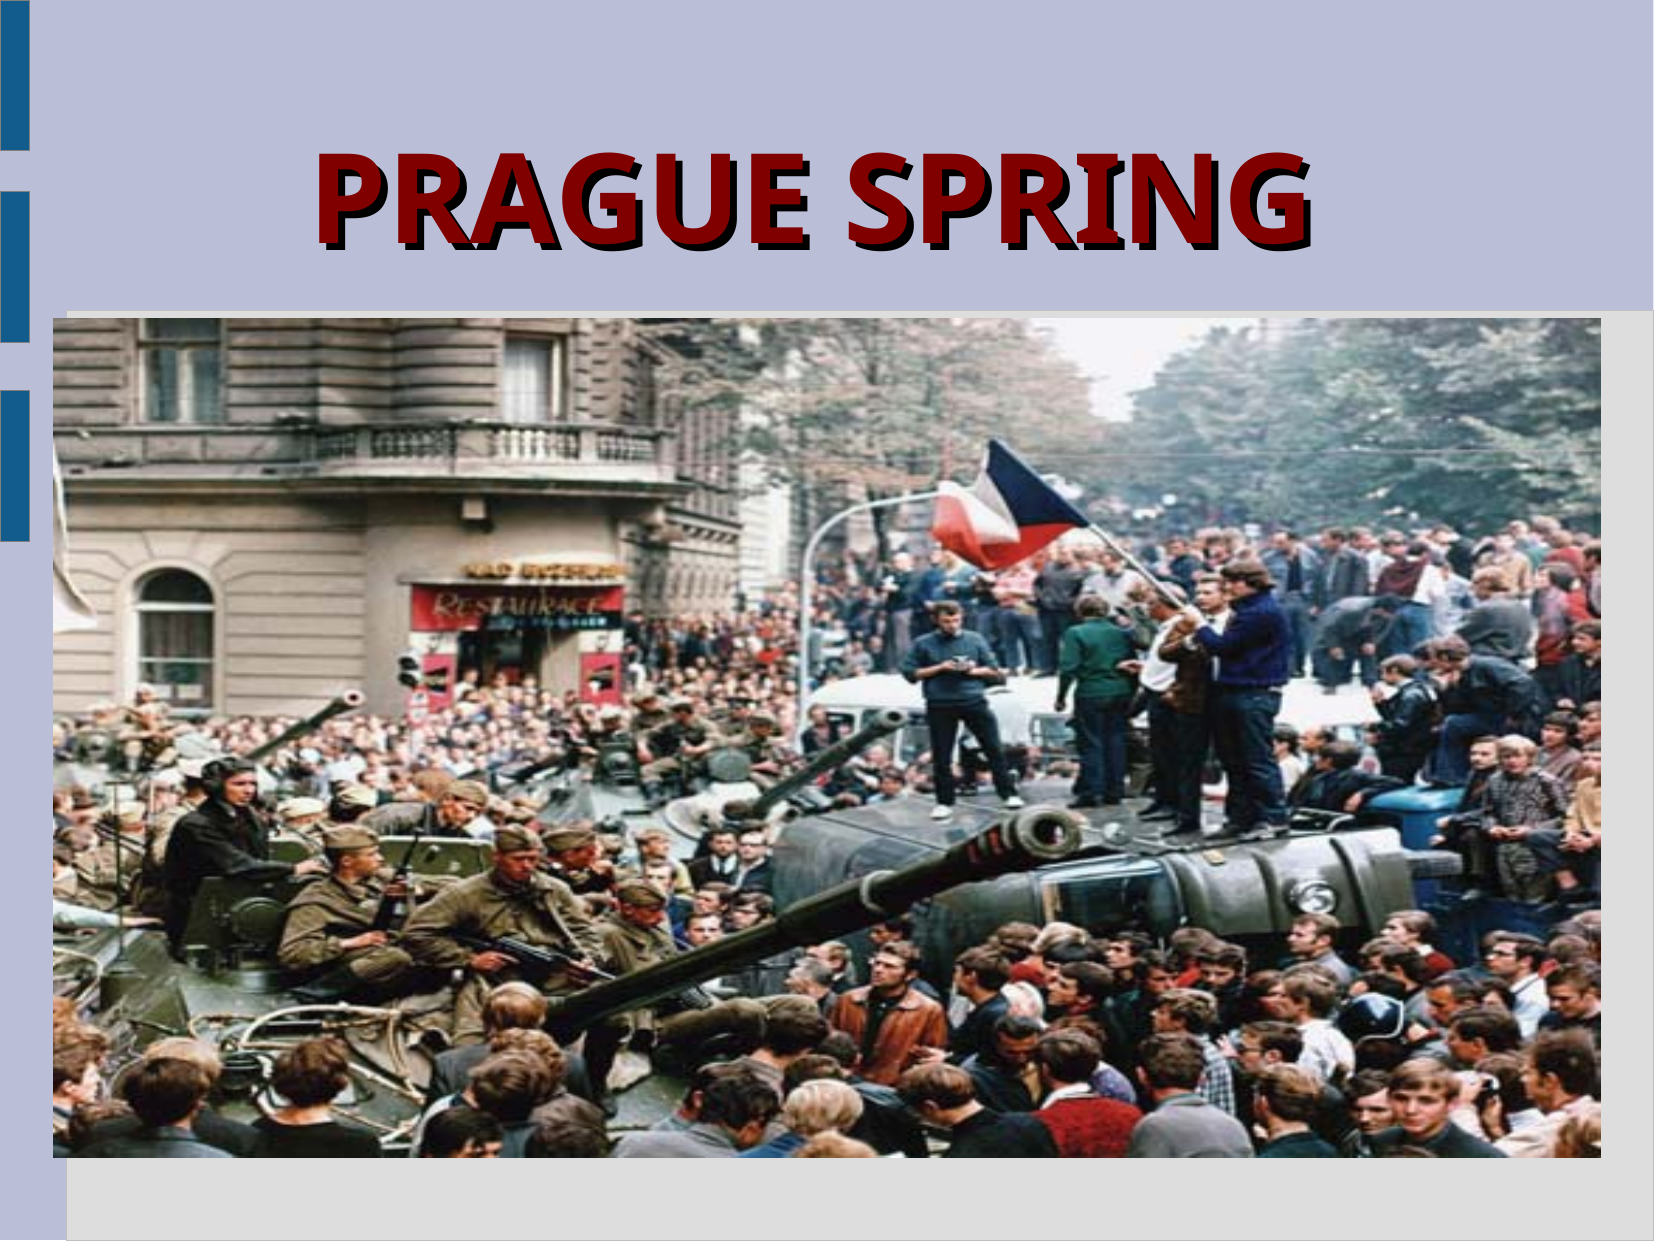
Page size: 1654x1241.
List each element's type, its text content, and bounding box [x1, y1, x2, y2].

picture [53, 318, 1601, 1158]
title PRAGUE SPRING [121, 91, 1534, 299]
